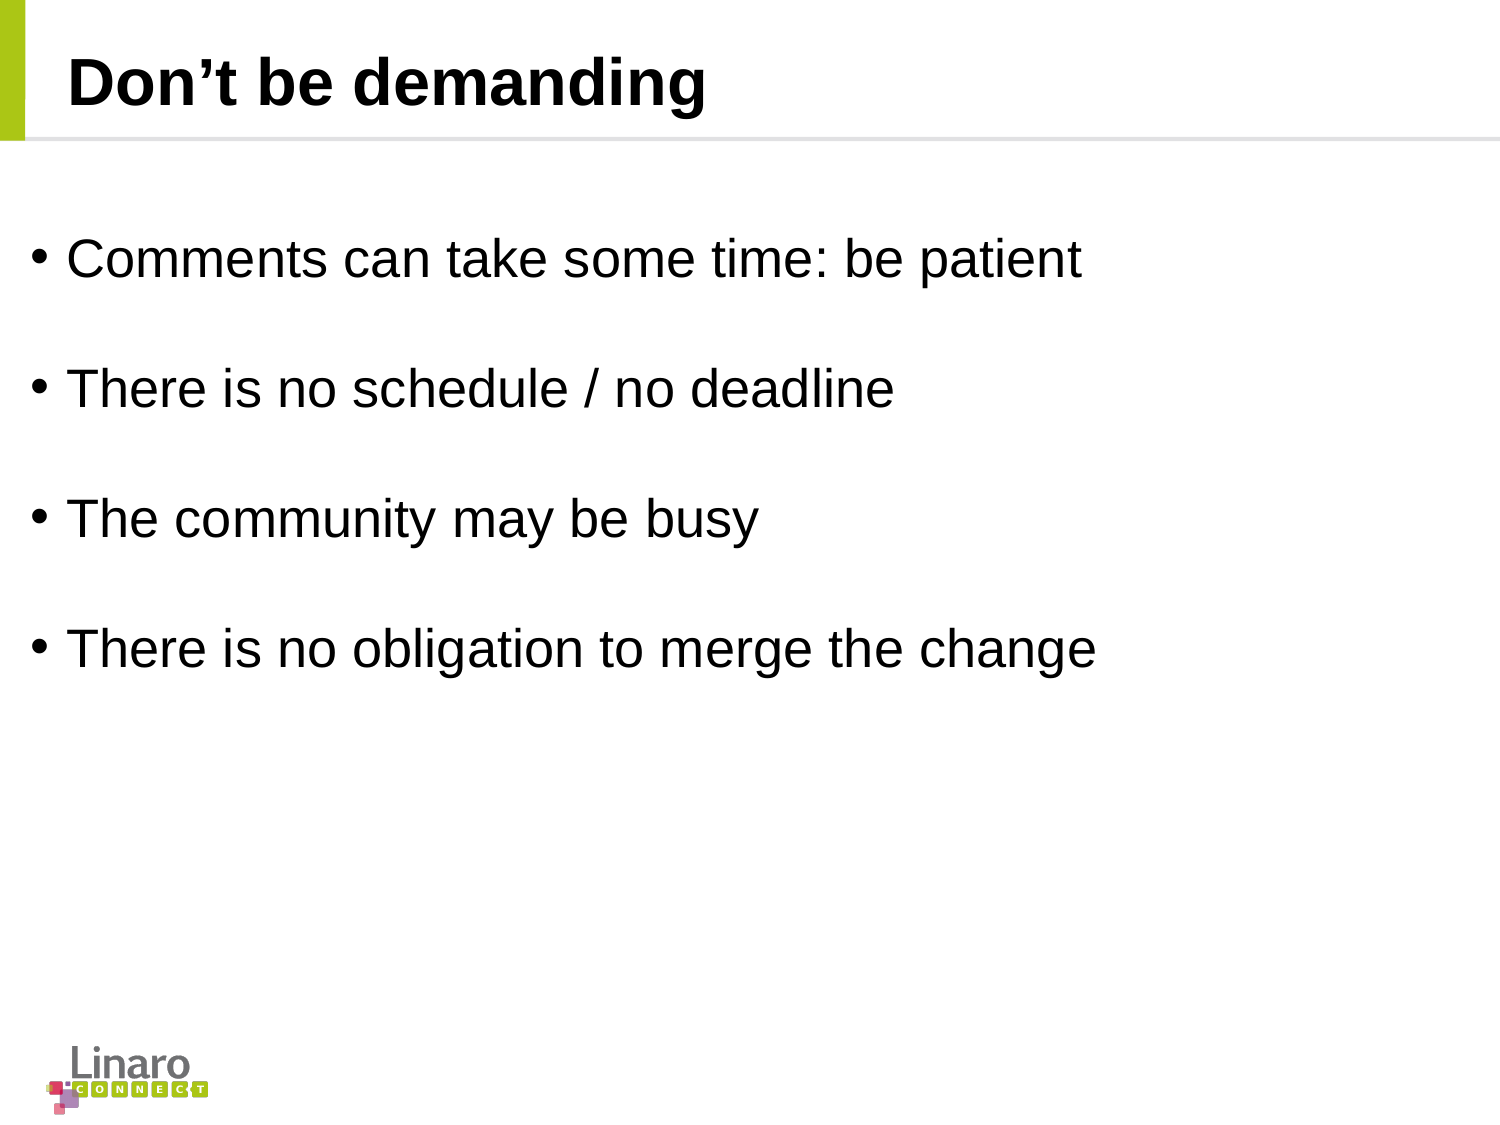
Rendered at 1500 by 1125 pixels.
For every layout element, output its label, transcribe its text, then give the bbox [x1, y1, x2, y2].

picture [39, 1041, 216, 1119]
text_box Don’t be demanding [53, 23, 1465, 136]
text_box Comments can take some time: be patient There is no schedule / no deadline The community may be busy There is no obligation to merge the change [16, 163, 1482, 1038]
